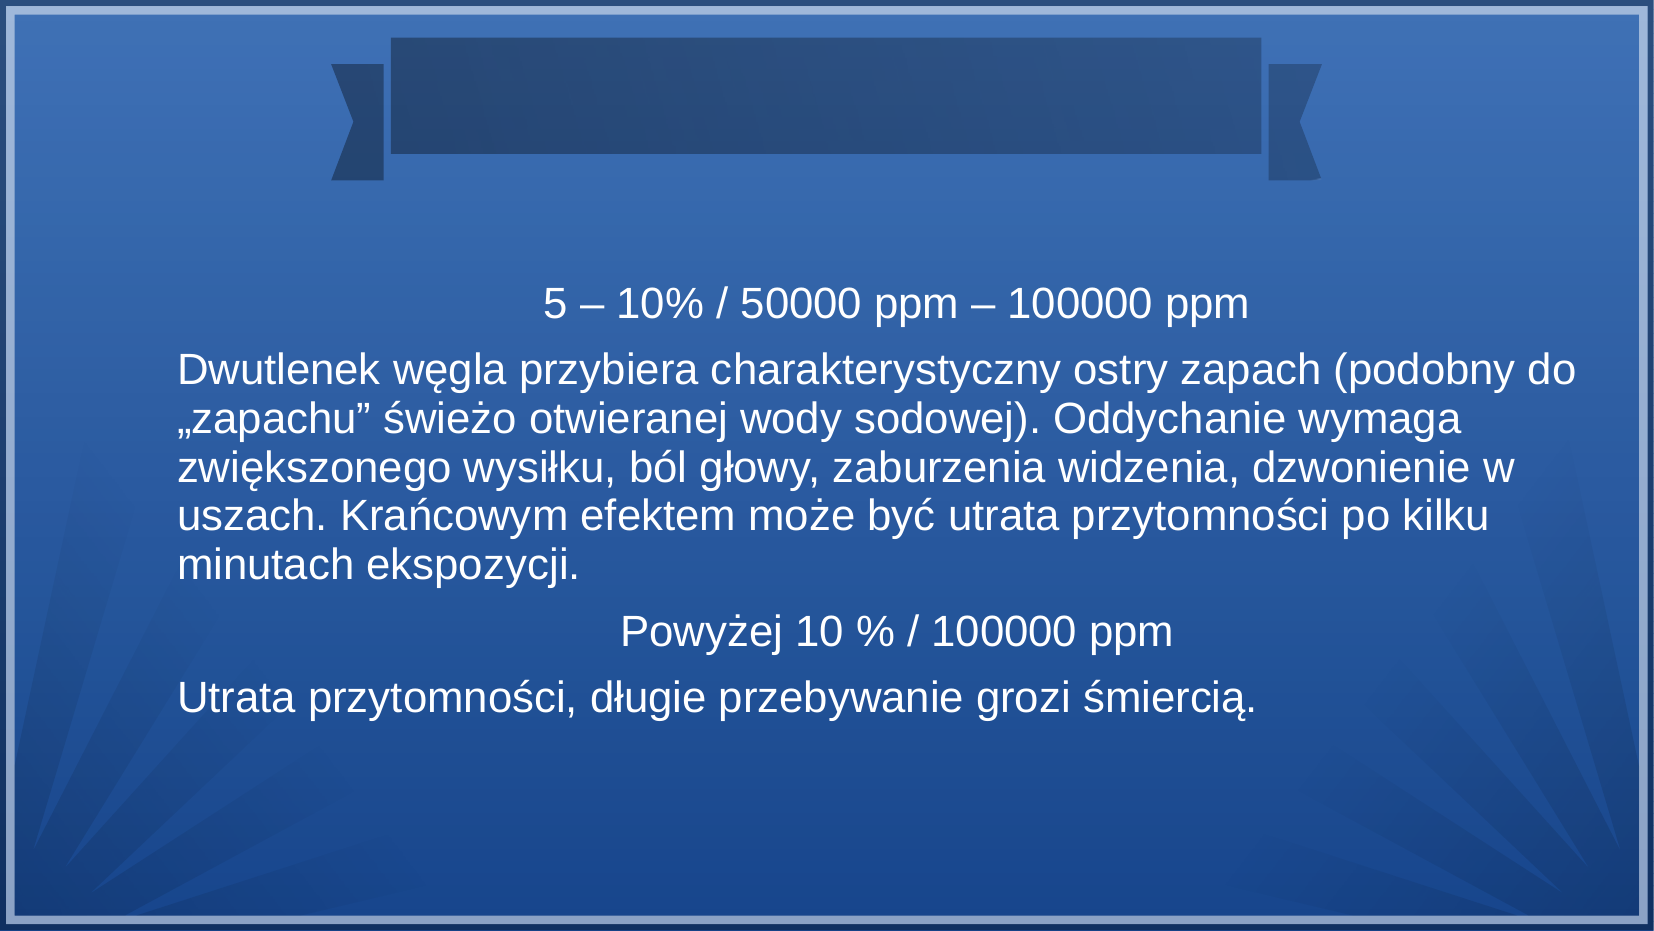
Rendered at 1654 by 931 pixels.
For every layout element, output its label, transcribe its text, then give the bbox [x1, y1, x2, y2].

list 5 – 10% / 50000 ppm – 100000 ppm Dwutlenek węgla przybiera charakterystyczny ostry zapach (podobny do „zapachu” świeżo otwieranej wody sodowej). Oddychanie wymaga zwiększonego wysiłku, ból głowy, zaburzenia widzenia, dzwonienie w uszach. Krańcowym efektem może być utrata przytomności po kilku minutach ekspozycji. Powyżej 10 % / 100000 ppm Utrata przytomności, długie przebywanie grozi śmiercią. [35, 200, 1619, 871]
